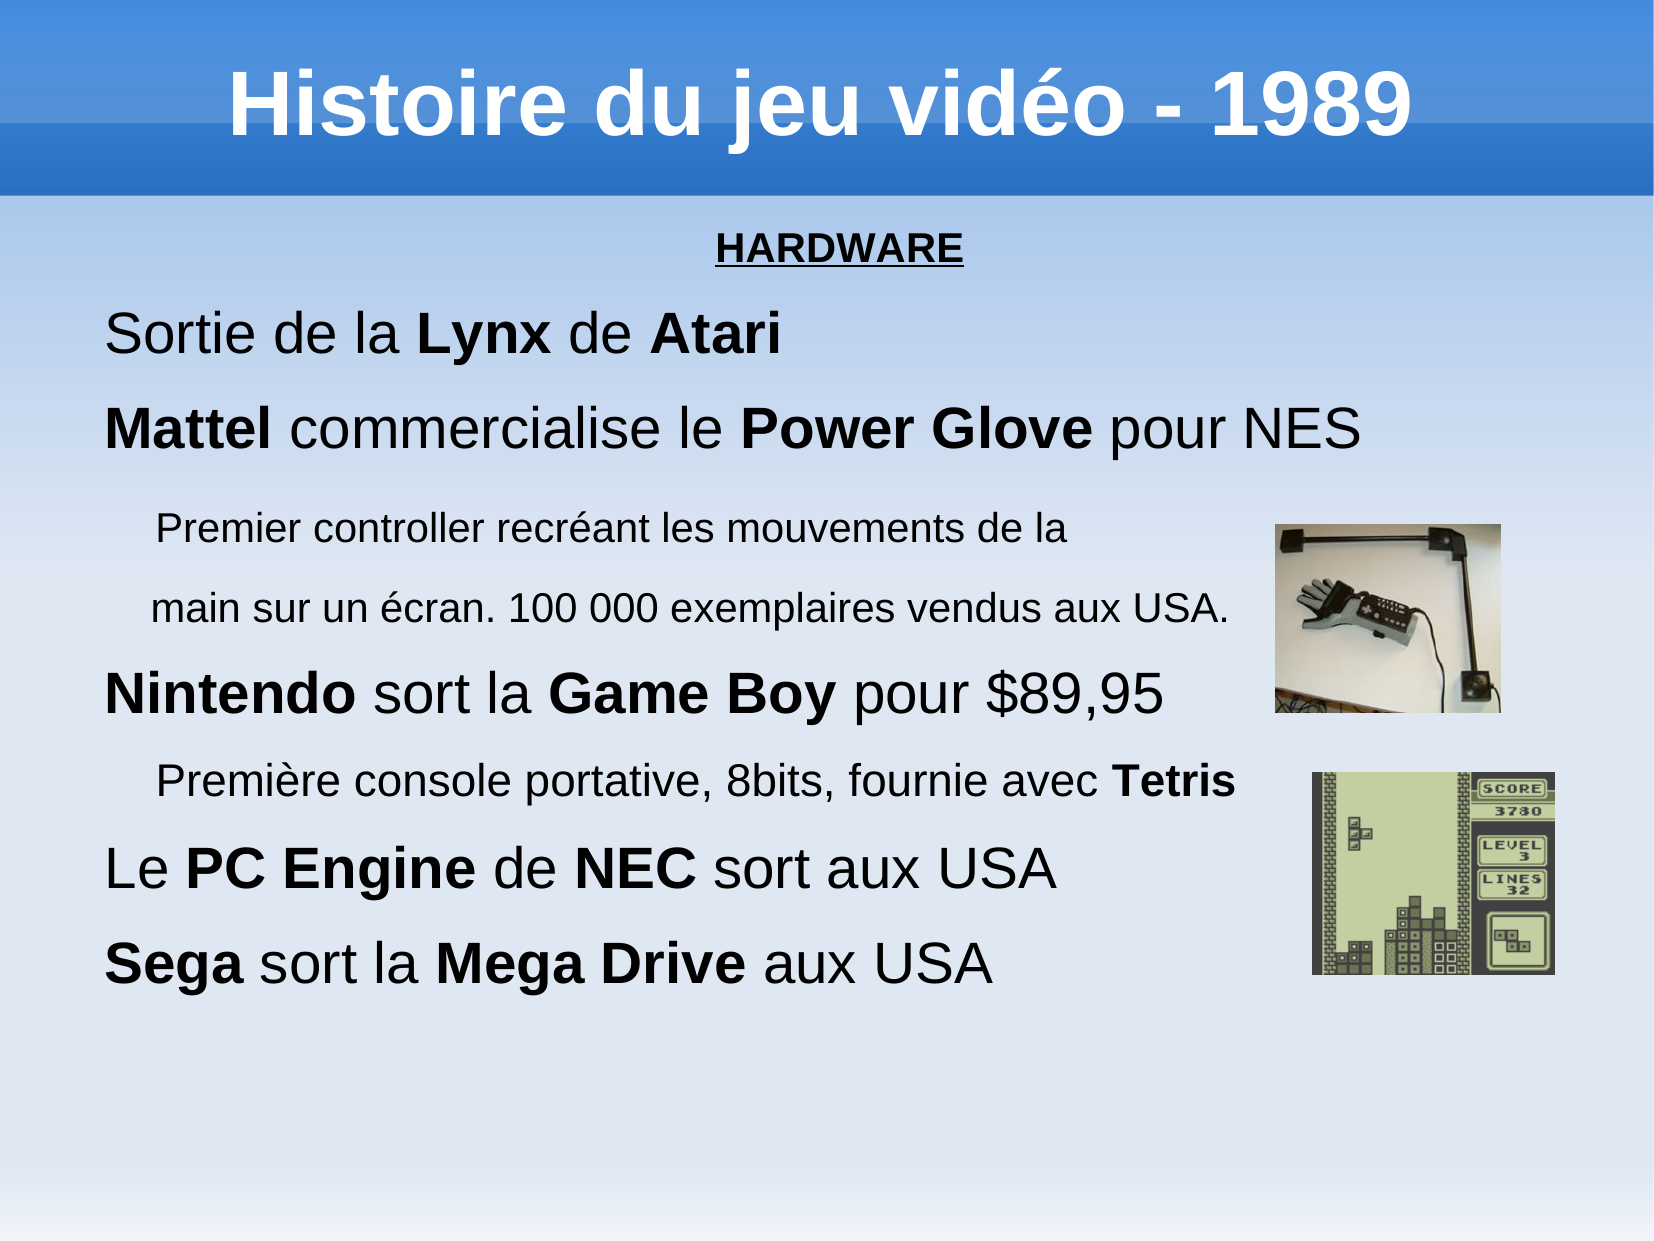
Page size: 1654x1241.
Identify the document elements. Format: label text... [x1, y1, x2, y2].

title Histoire du jeu vidéo - 1989 [76, 7, 1565, 200]
list HARDWARE Sortie de la Lynx de Atari Mattel commercialise le Power Glove pour NES Premier controller recréant les mouvements de la main sur un écran. 100 000 exemplaires vendus aux USA. Nintendo sort la Game Boy pour $89,95 Première console portative, 8bits, fournie avec Tetris Le PC Engine de NEC sort aux USA Sega sort la Mega Drive aux USA [86, 225, 1576, 1183]
picture [0, 0, 1654, 1241]
